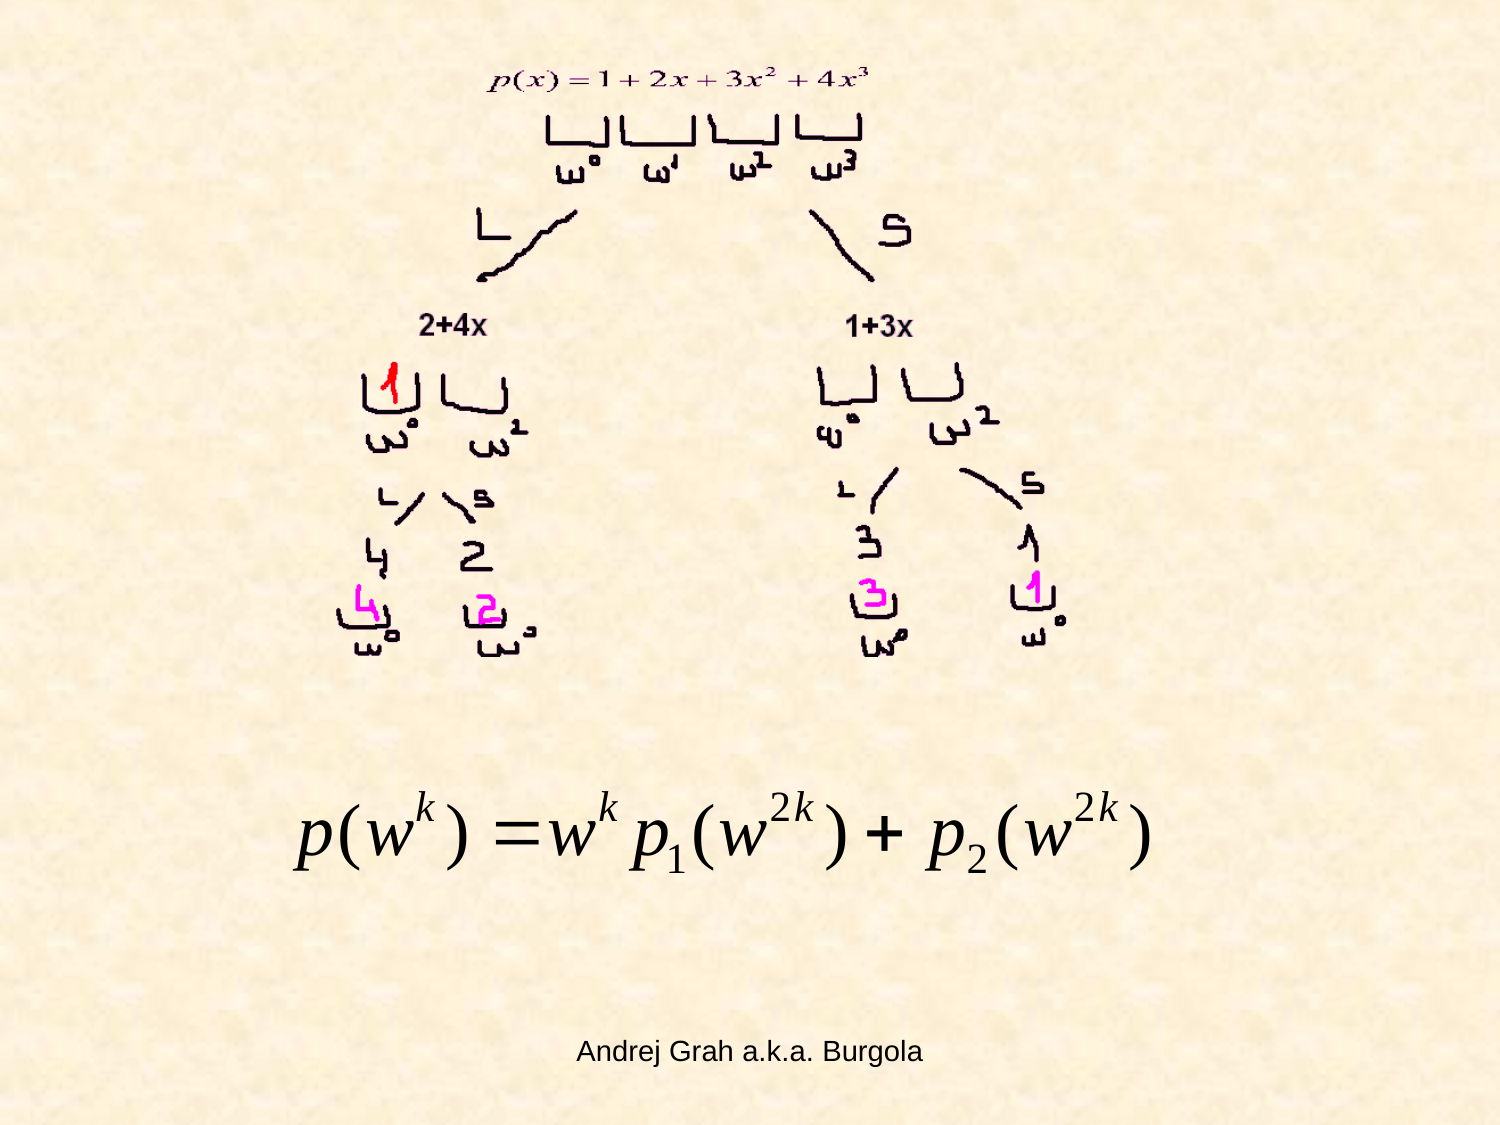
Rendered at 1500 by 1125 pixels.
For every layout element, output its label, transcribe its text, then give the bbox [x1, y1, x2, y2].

chart [277, 774, 1164, 886]
picture [0, 0, 1500, 1125]
text_box Andrej Grah a.k.a. Burgola [512, 1024, 988, 1103]
